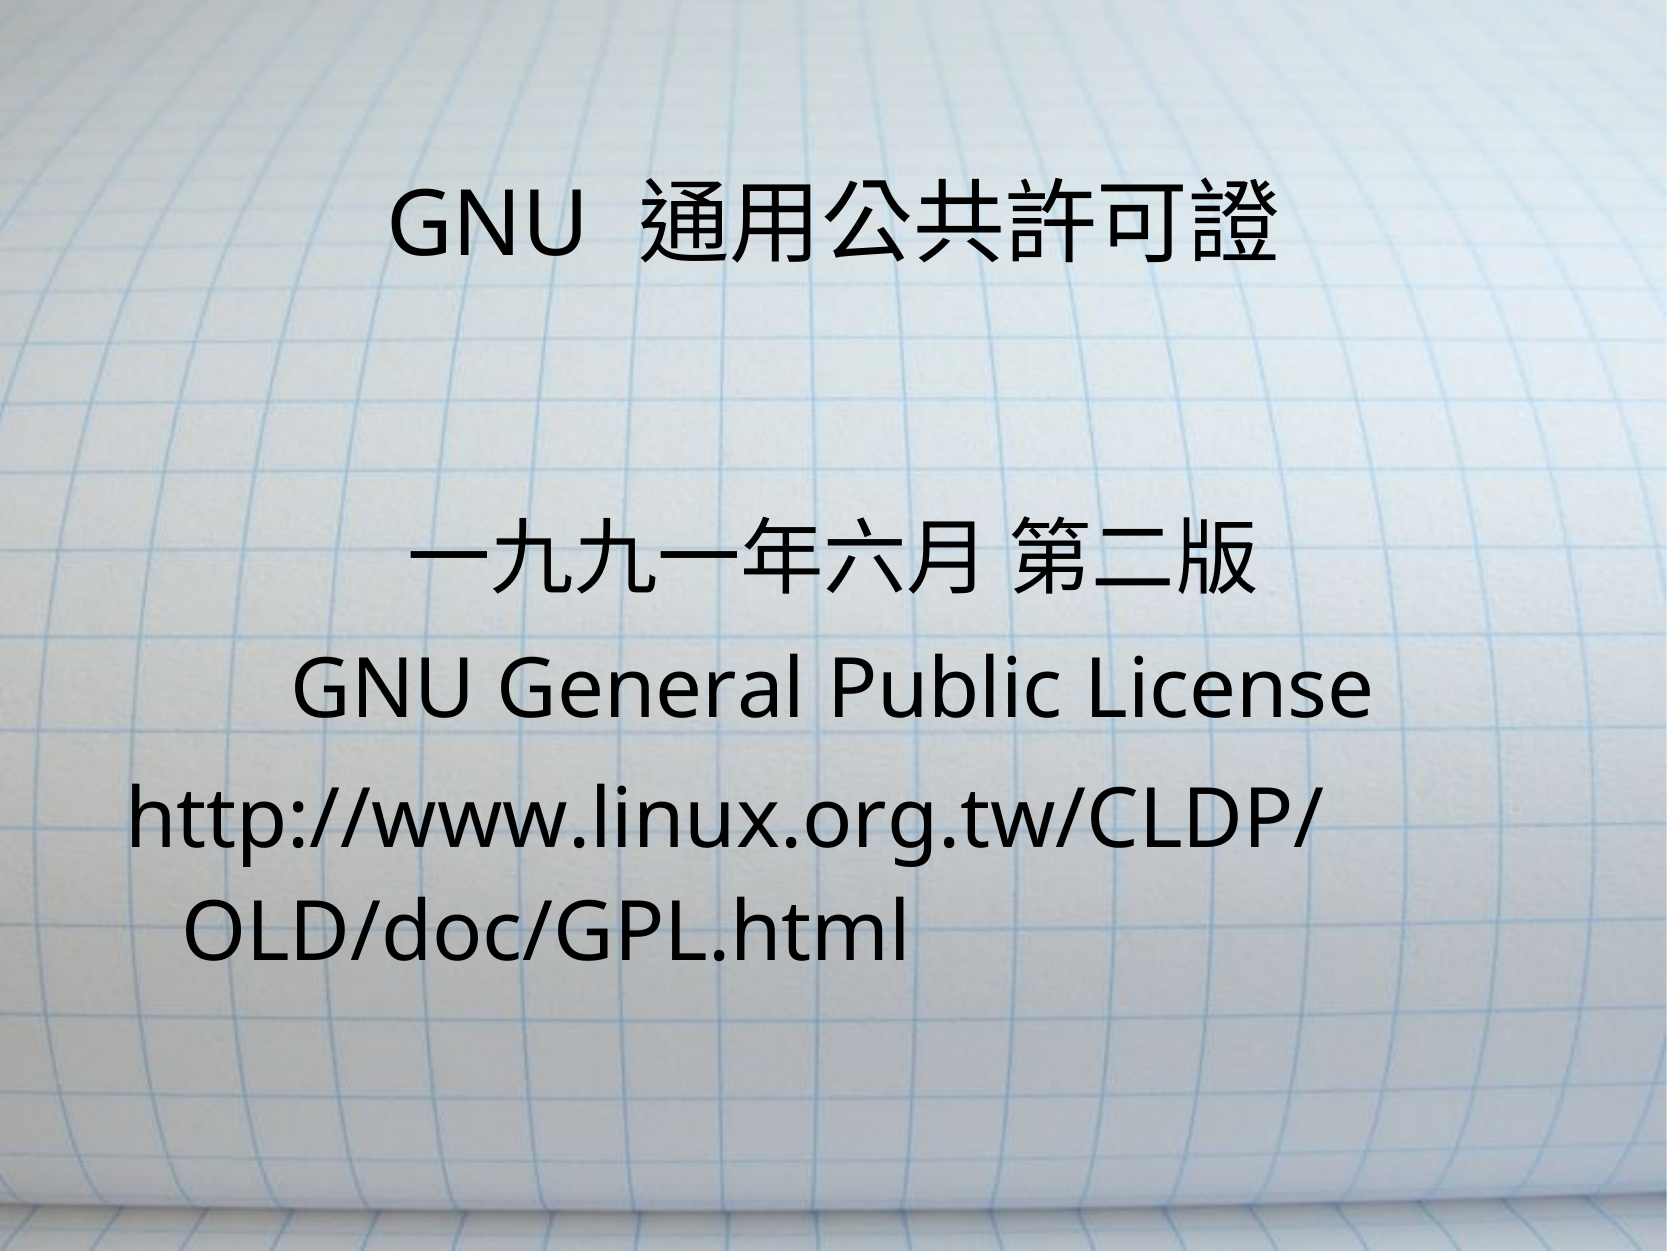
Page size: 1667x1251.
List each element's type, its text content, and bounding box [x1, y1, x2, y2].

title GNU 通用公共許可證 [124, 105, 1542, 326]
picture [0, 0, 1667, 1251]
list 一九九一年六月 第二版 GNU General Public License http://www.linux.org.tw/CLDP/OLD/doc/GPL.html [124, 360, 1542, 1097]
